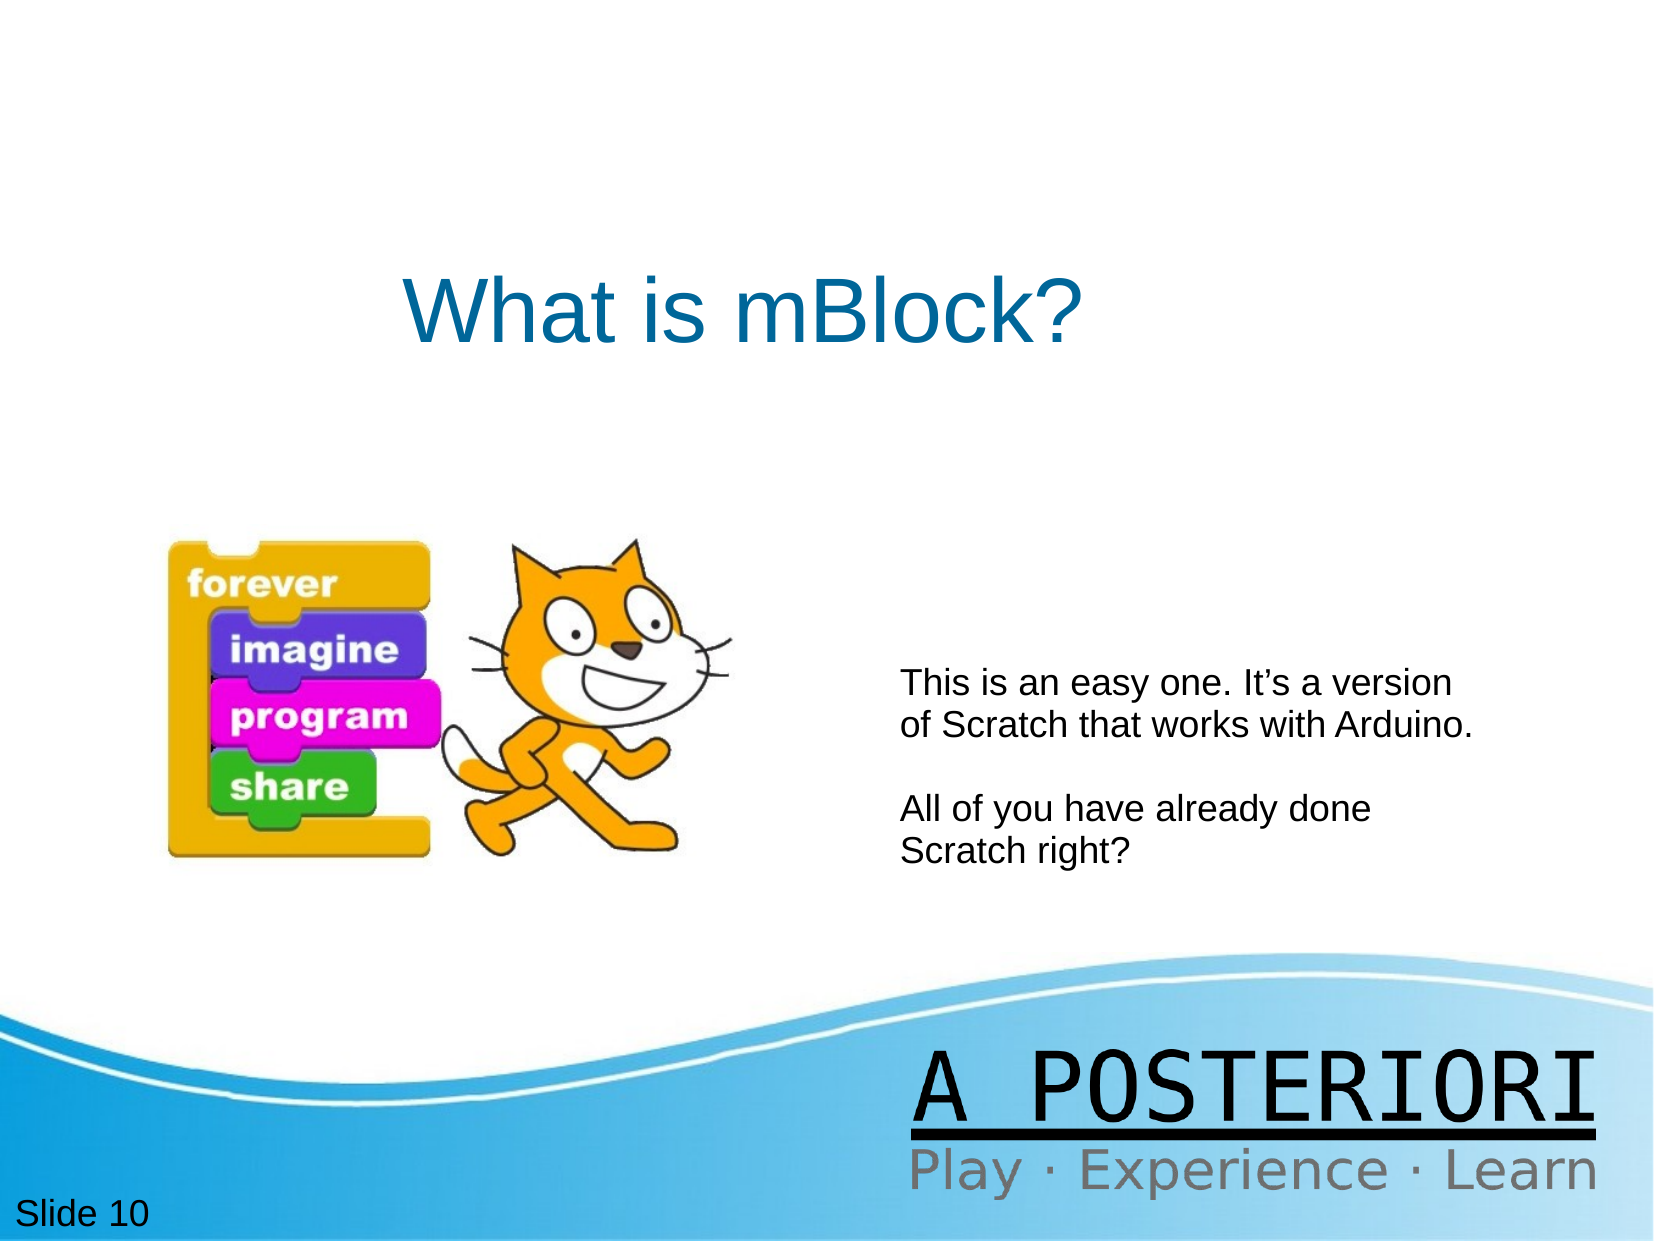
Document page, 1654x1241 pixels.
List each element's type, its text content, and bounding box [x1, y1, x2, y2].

title What is mBlock? [0, 206, 1489, 414]
picture [0, 952, 1654, 1241]
picture [150, 524, 751, 876]
text_box This is an easy one. It’s a version of Scratch that works with Arduino. All of you have already done Scratch right? [885, 653, 1501, 921]
